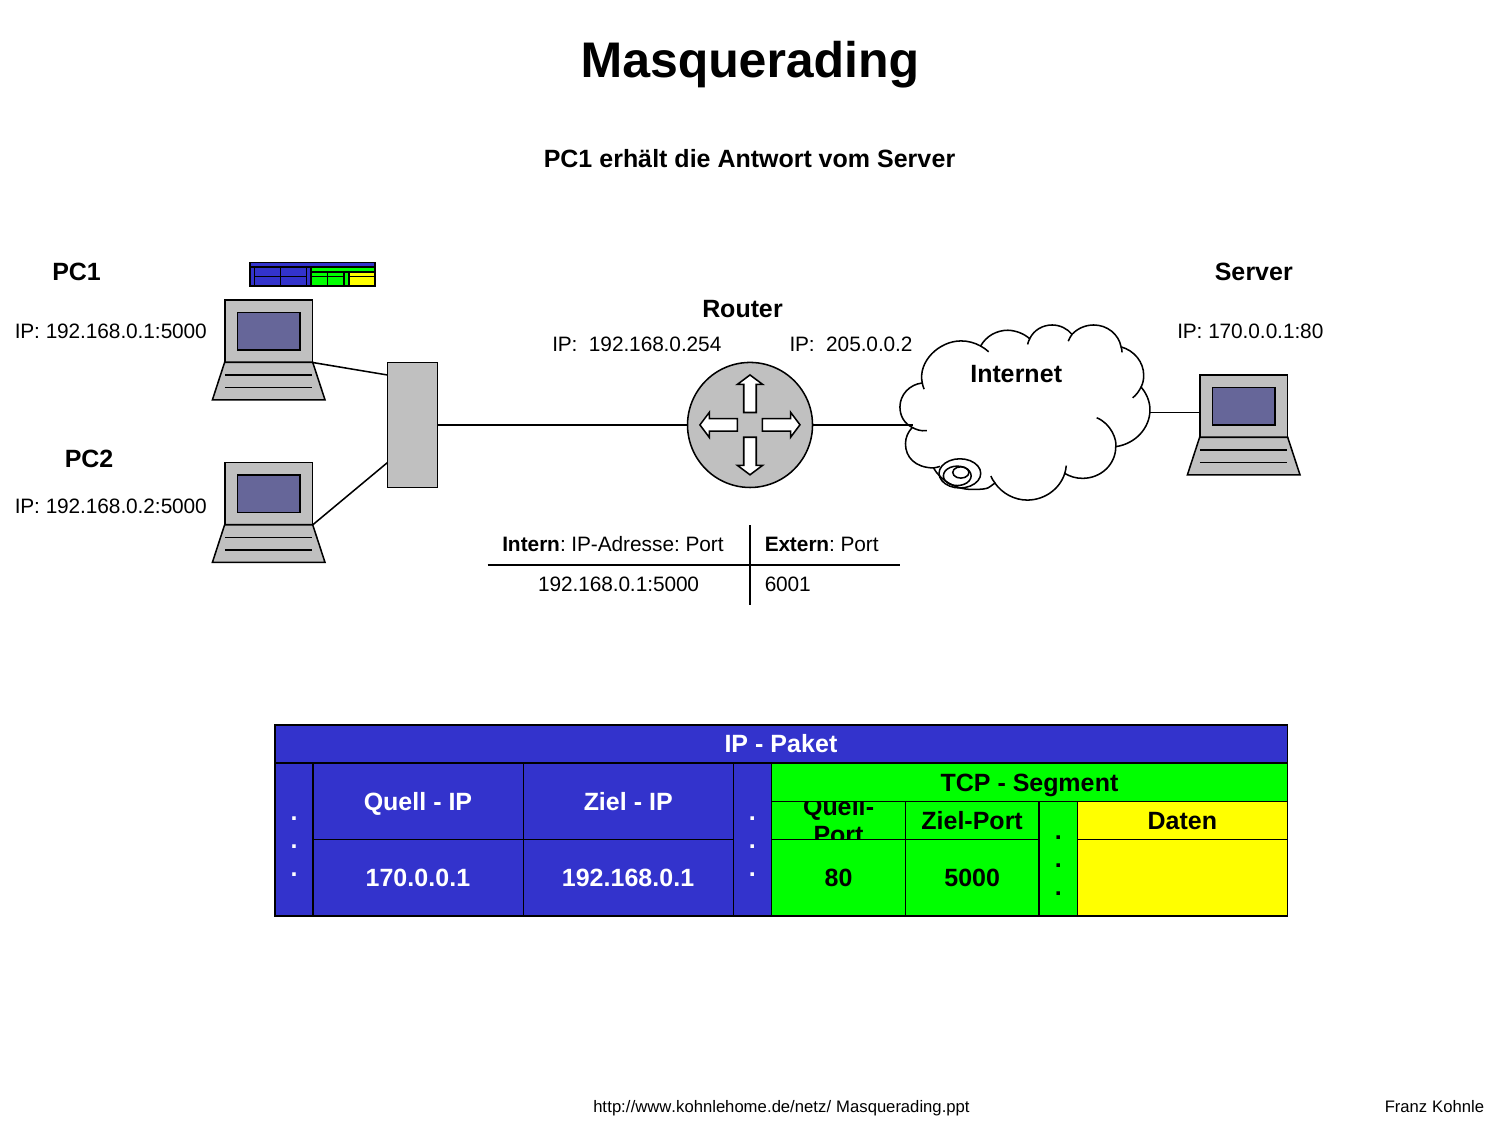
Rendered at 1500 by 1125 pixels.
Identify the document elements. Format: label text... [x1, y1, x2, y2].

text_box PC1 erhält die Antwort vom Server [529, 137, 971, 181]
text_box Daten [1078, 802, 1288, 840]
text_box PC1 [37, 249, 116, 294]
text_box IP: 205.0.0.2 [774, 324, 928, 364]
text_box 192.168.0.1:5000 [487, 565, 749, 605]
text_box [212, 299, 325, 400]
text_box IP: 192.168.0.2:5000 [0, 487, 222, 527]
text_box 5000 [905, 839, 1040, 917]
text_box [1187, 375, 1300, 475]
text_box IP - Paket [274, 725, 1288, 764]
text_box Router [687, 287, 798, 331]
text_box http://www.kohnlehome.de/netz/ Masquerading.ppt [578, 1089, 988, 1125]
text_box PC2 [50, 437, 129, 481]
text_box IP: 192.168.0.254 [537, 324, 737, 364]
text_box ... [275, 763, 314, 916]
text_box ... [1039, 802, 1078, 917]
text_box Masquerading [565, 24, 935, 97]
text_box Intern: IP-Adresse: Port [487, 524, 750, 564]
text_box [387, 362, 438, 488]
text_box Extern: Port [750, 524, 901, 565]
text_box IP: 170.0.0.1:80 [1162, 312, 1339, 352]
text_box [1078, 840, 1288, 916]
text_box TCP - Segment [771, 763, 1288, 802]
text_box 80 [771, 839, 905, 917]
text_box Franz Kohnle [1370, 1089, 1500, 1125]
text_box Ziel - IP [524, 764, 734, 839]
text_box Ziel-Port [905, 802, 1039, 839]
text_box 192.168.0.1 [523, 839, 734, 916]
text_box Quell - IP [314, 764, 524, 839]
text_box [212, 462, 325, 563]
text_box [687, 362, 813, 488]
text_box 6001 [751, 565, 901, 605]
text_box ... [734, 764, 771, 916]
text_box Server [1199, 249, 1308, 294]
text_box [249, 262, 375, 287]
text_box Quell-Port [771, 802, 905, 839]
text_box 170.0.0.1 [313, 839, 523, 916]
text_box Internet [899, 324, 1150, 501]
text_box IP: 192.168.0.1:5000 [0, 312, 222, 352]
